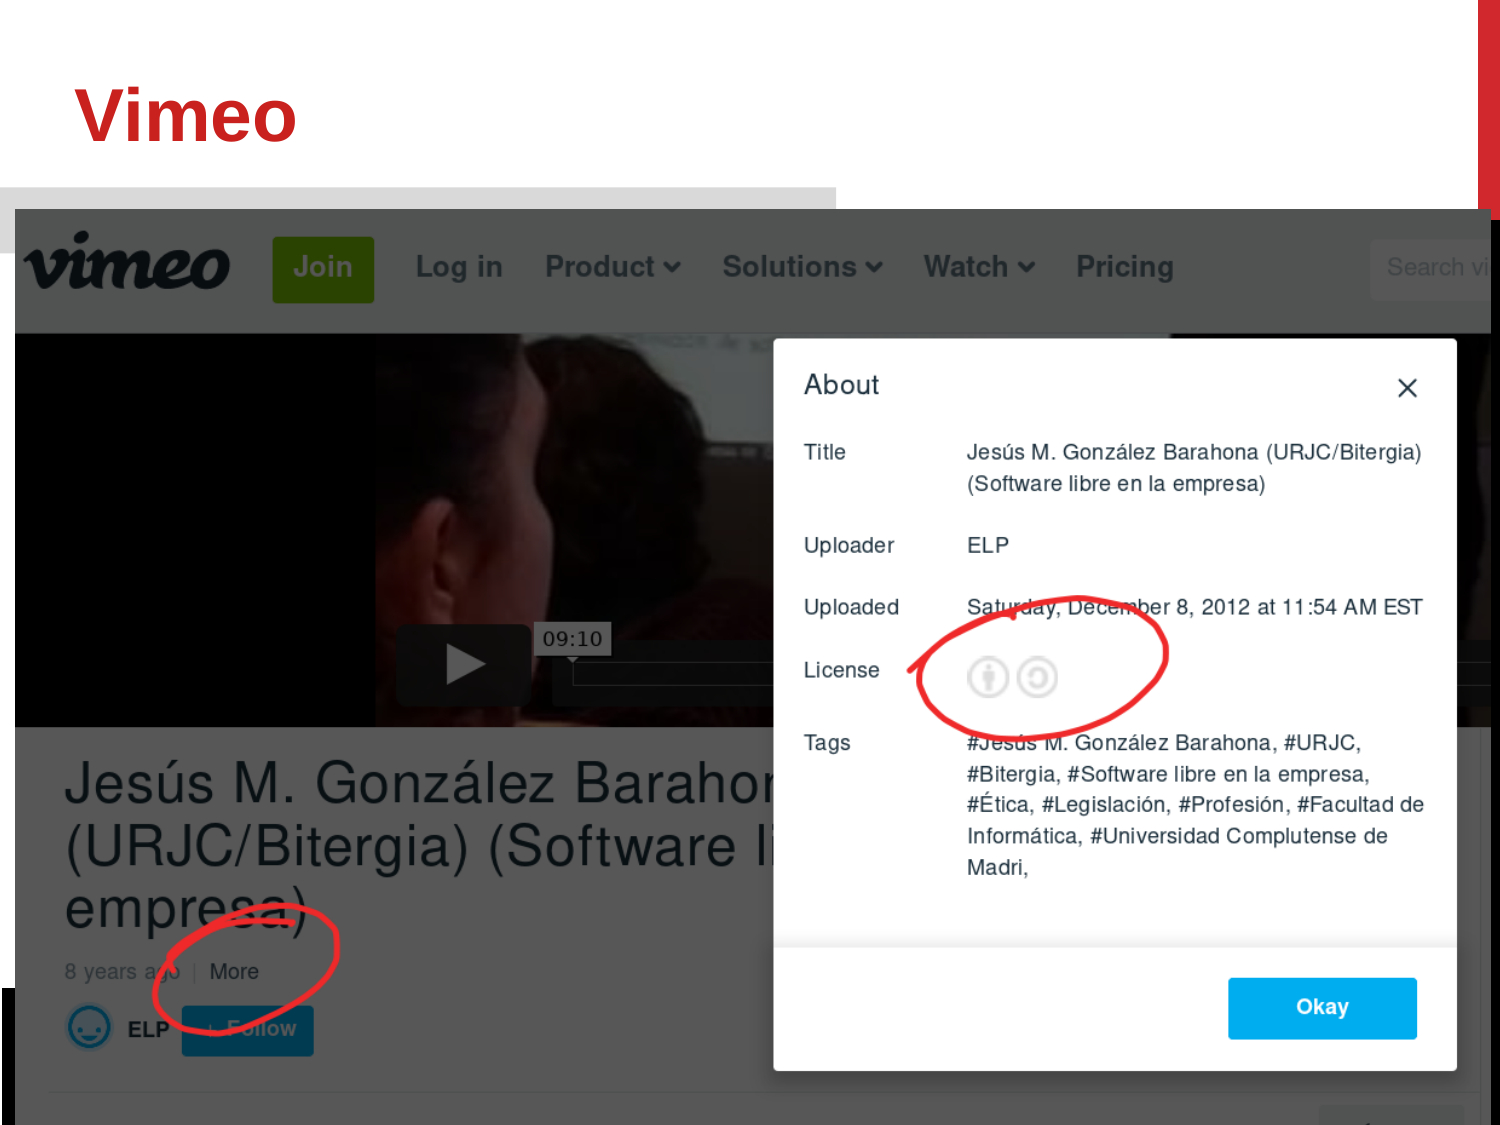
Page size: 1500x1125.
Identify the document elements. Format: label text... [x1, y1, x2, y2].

text_box Vimeo [60, 66, 991, 209]
picture [15, 209, 1491, 1125]
title [75, 7, 1425, 196]
